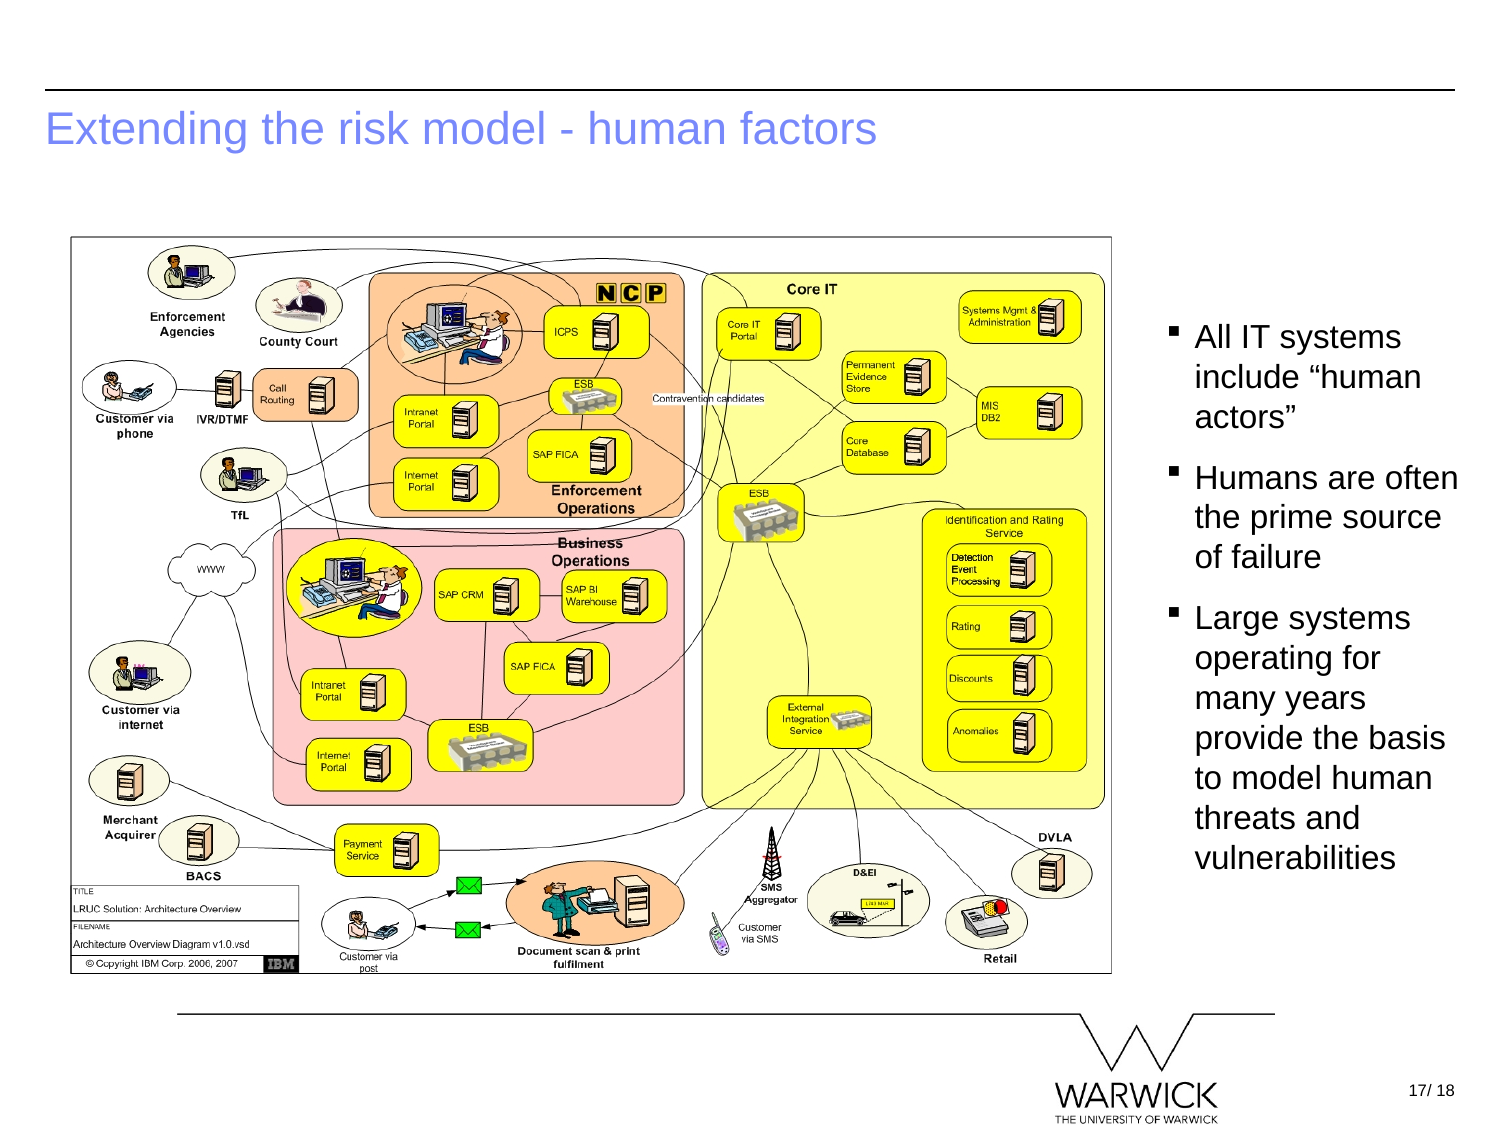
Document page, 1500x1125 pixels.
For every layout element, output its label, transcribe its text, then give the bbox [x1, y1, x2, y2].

title Extending the risk model - human factors [29, 97, 1455, 203]
list All IT systems include “human actors” Humans are often the prime source of failure Large systems operating for many years provide the basis to model human threats and vulnerabilities [1151, 307, 1477, 961]
picture [70, 236, 1112, 975]
picture [177, 1010, 1275, 1125]
